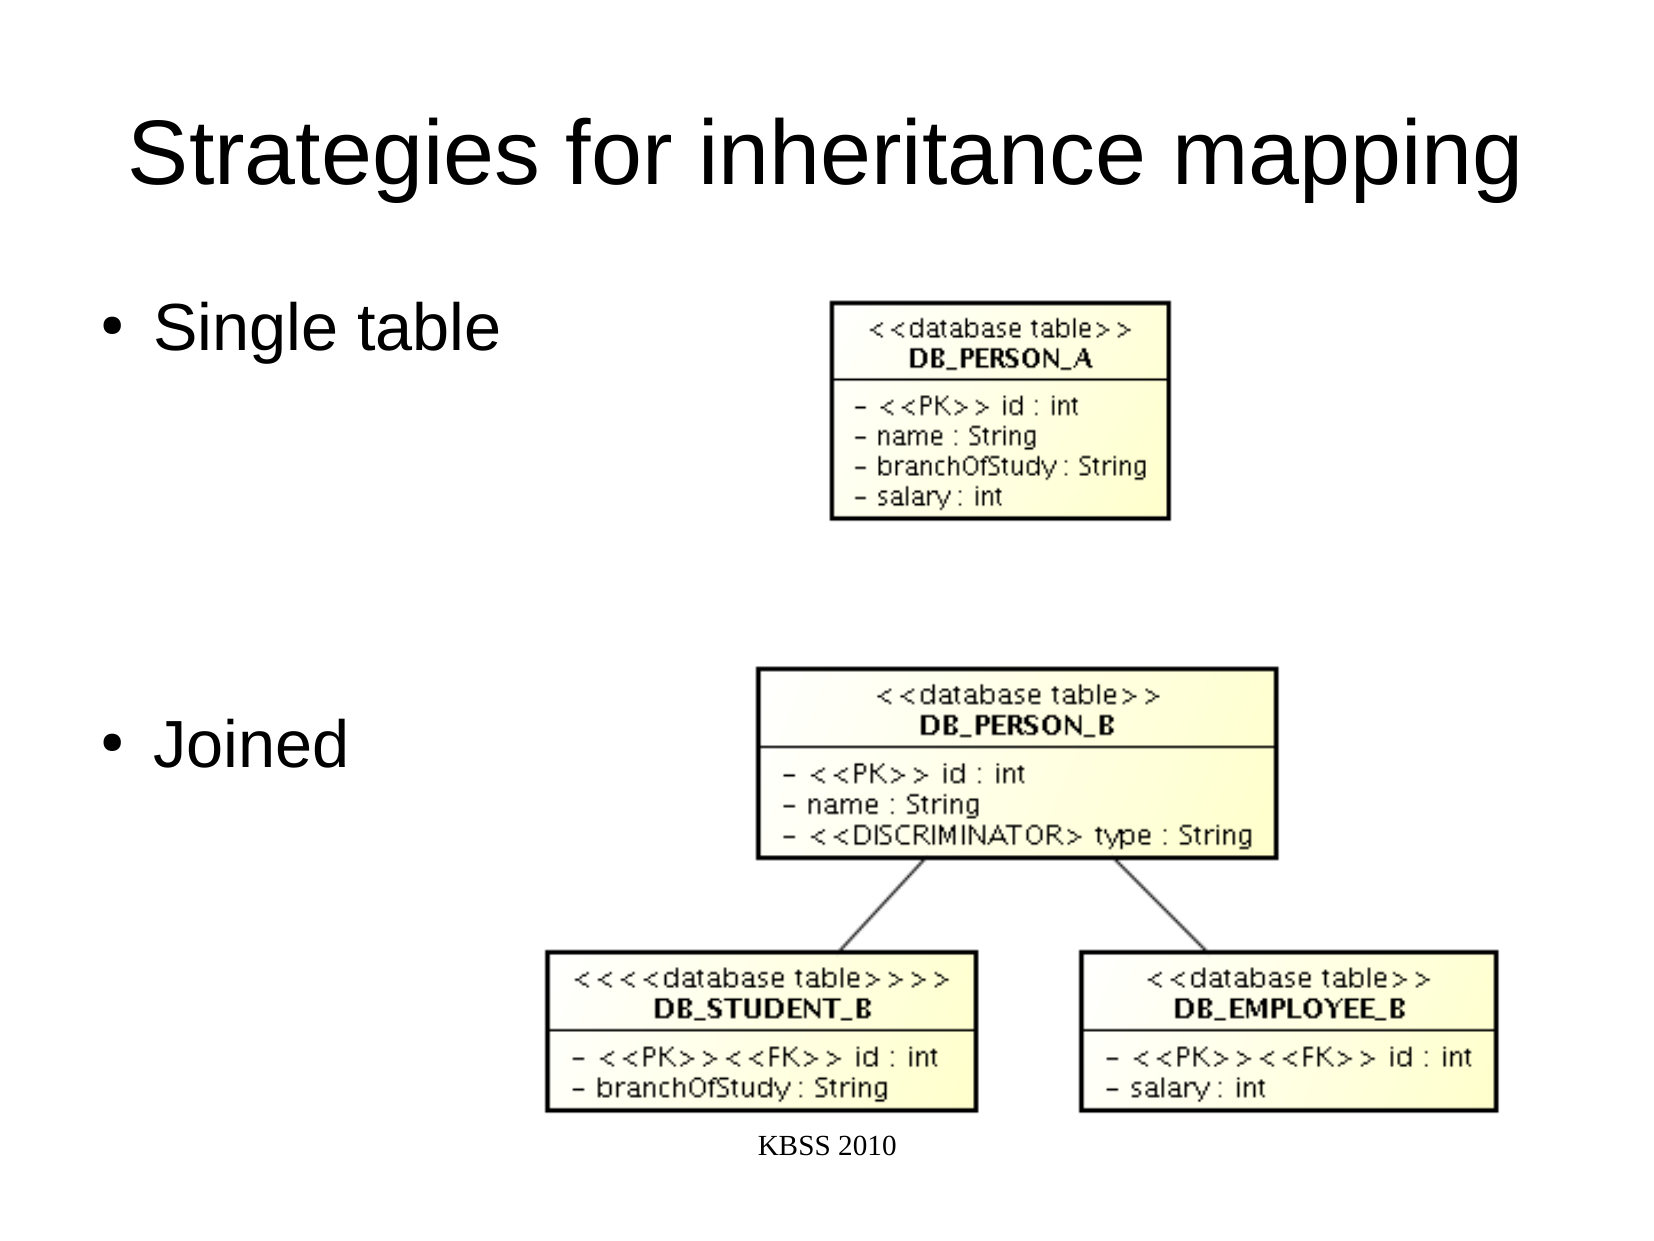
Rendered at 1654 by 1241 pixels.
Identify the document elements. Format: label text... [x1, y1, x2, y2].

picture [824, 295, 1182, 532]
title Strategies for inheritance mapping [82, 49, 1571, 257]
list Single table Joined [82, 290, 739, 1109]
picture [539, 641, 1506, 1123]
